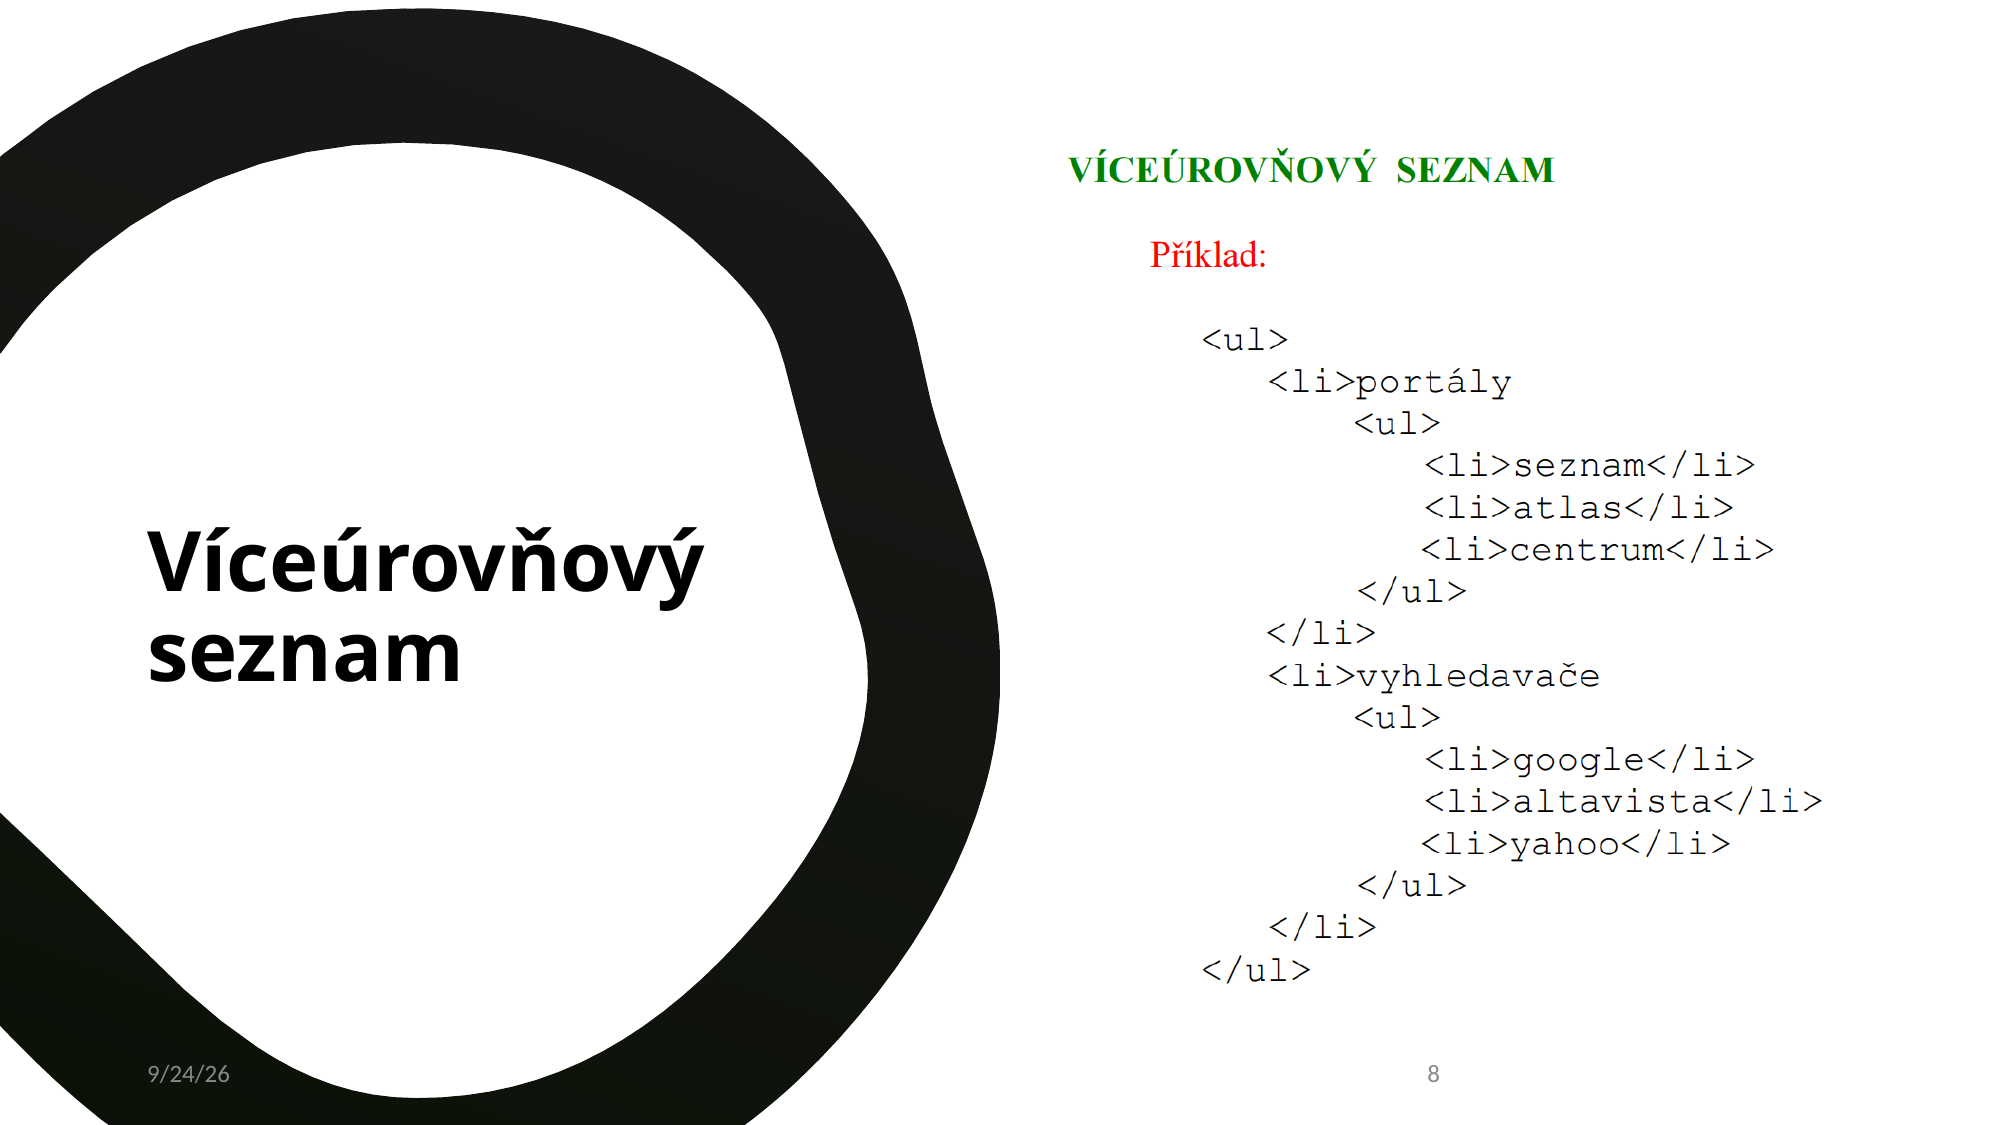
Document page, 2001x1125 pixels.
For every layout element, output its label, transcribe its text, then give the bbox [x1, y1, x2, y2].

picture [1053, 122, 1865, 1002]
slide_number 10/19/2023 [131, 1042, 582, 1103]
title Víceúrovňový seznam [131, 512, 733, 806]
text_box [0, 0, 2000, 1125]
slide_number 8 [1412, 1042, 1863, 1103]
